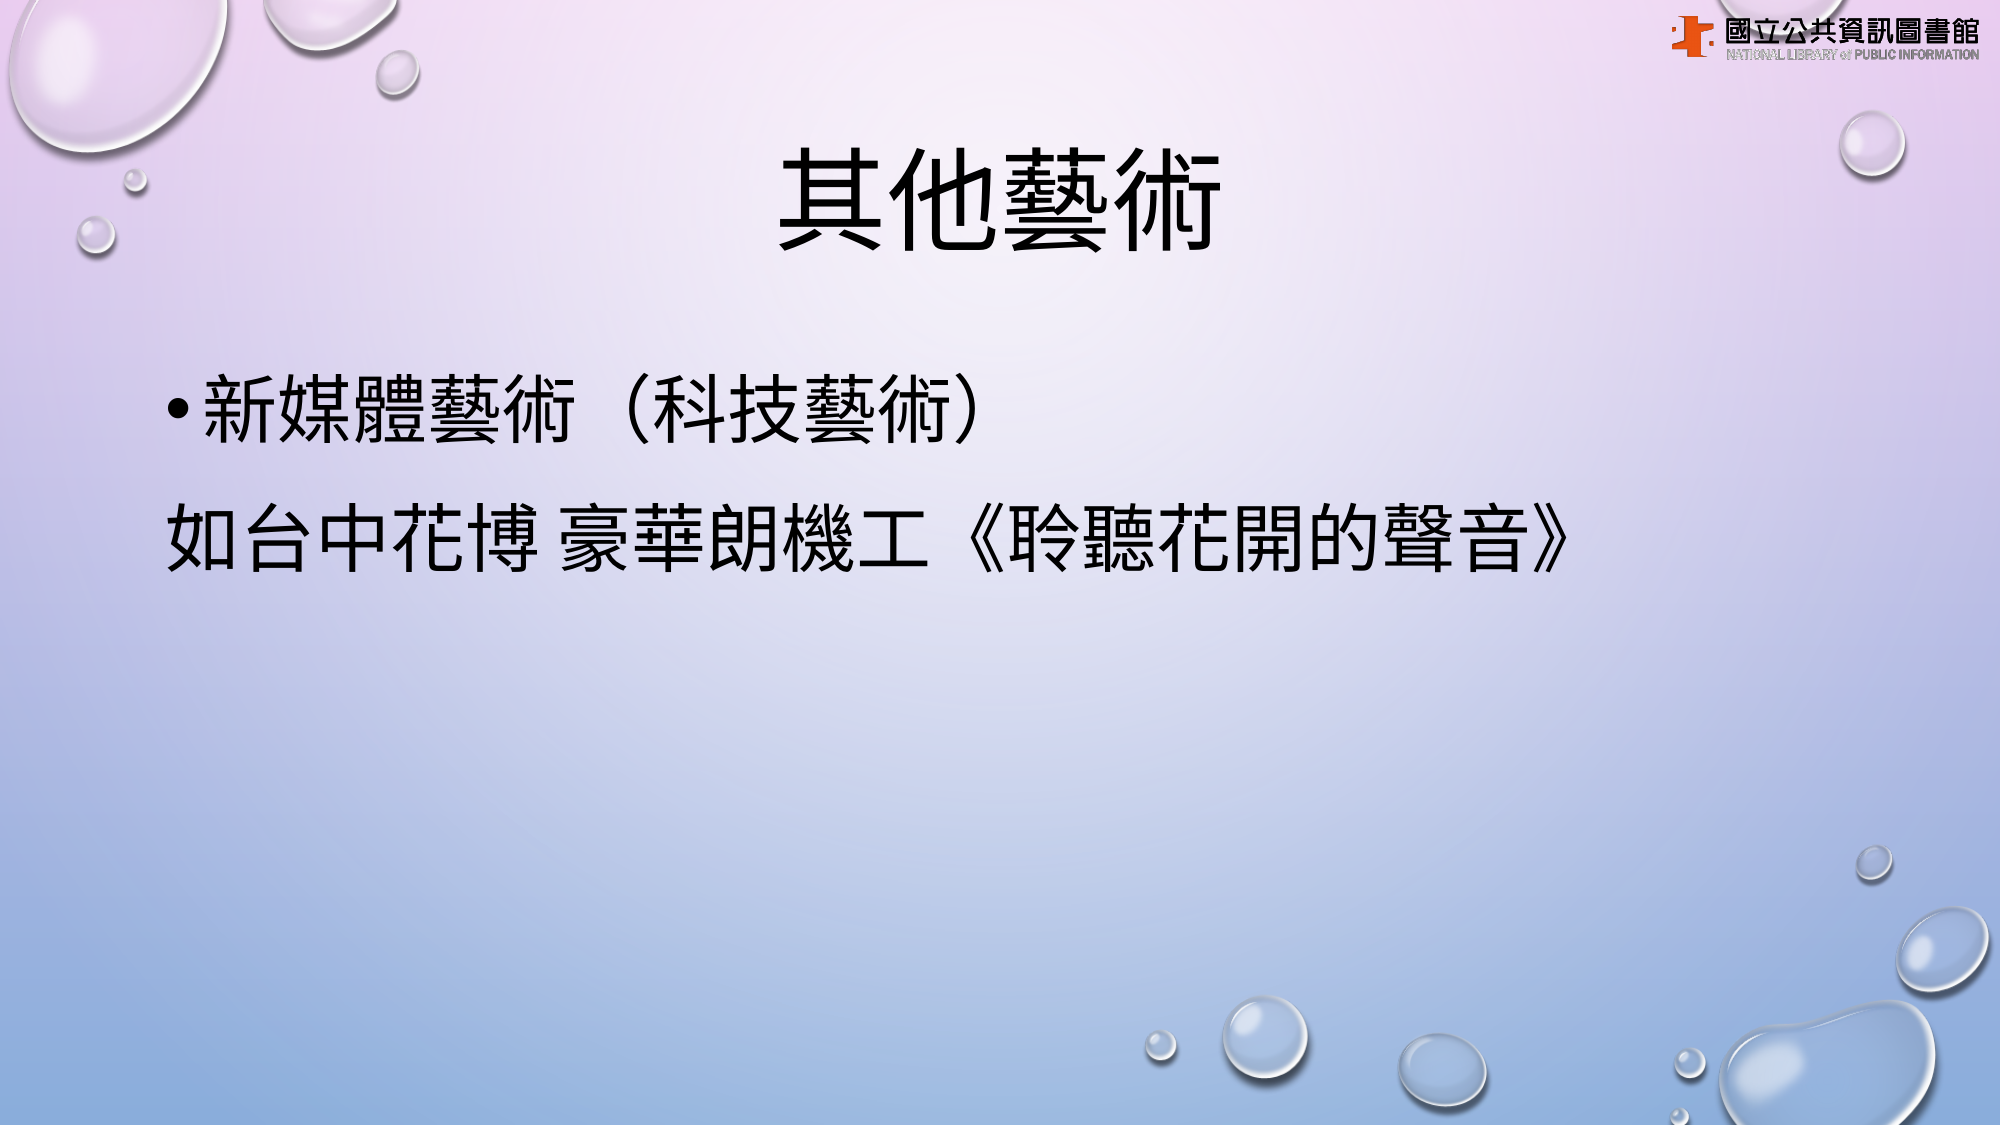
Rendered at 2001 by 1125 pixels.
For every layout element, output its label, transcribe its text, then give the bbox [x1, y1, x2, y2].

list 新媒體藝術（科技藝術） 如台中花博 豪華朗機工《聆聽花開的聲音》 [150, 337, 1851, 899]
title 其他藝術 [149, 75, 1851, 338]
picture [0, 0, 2000, 1125]
